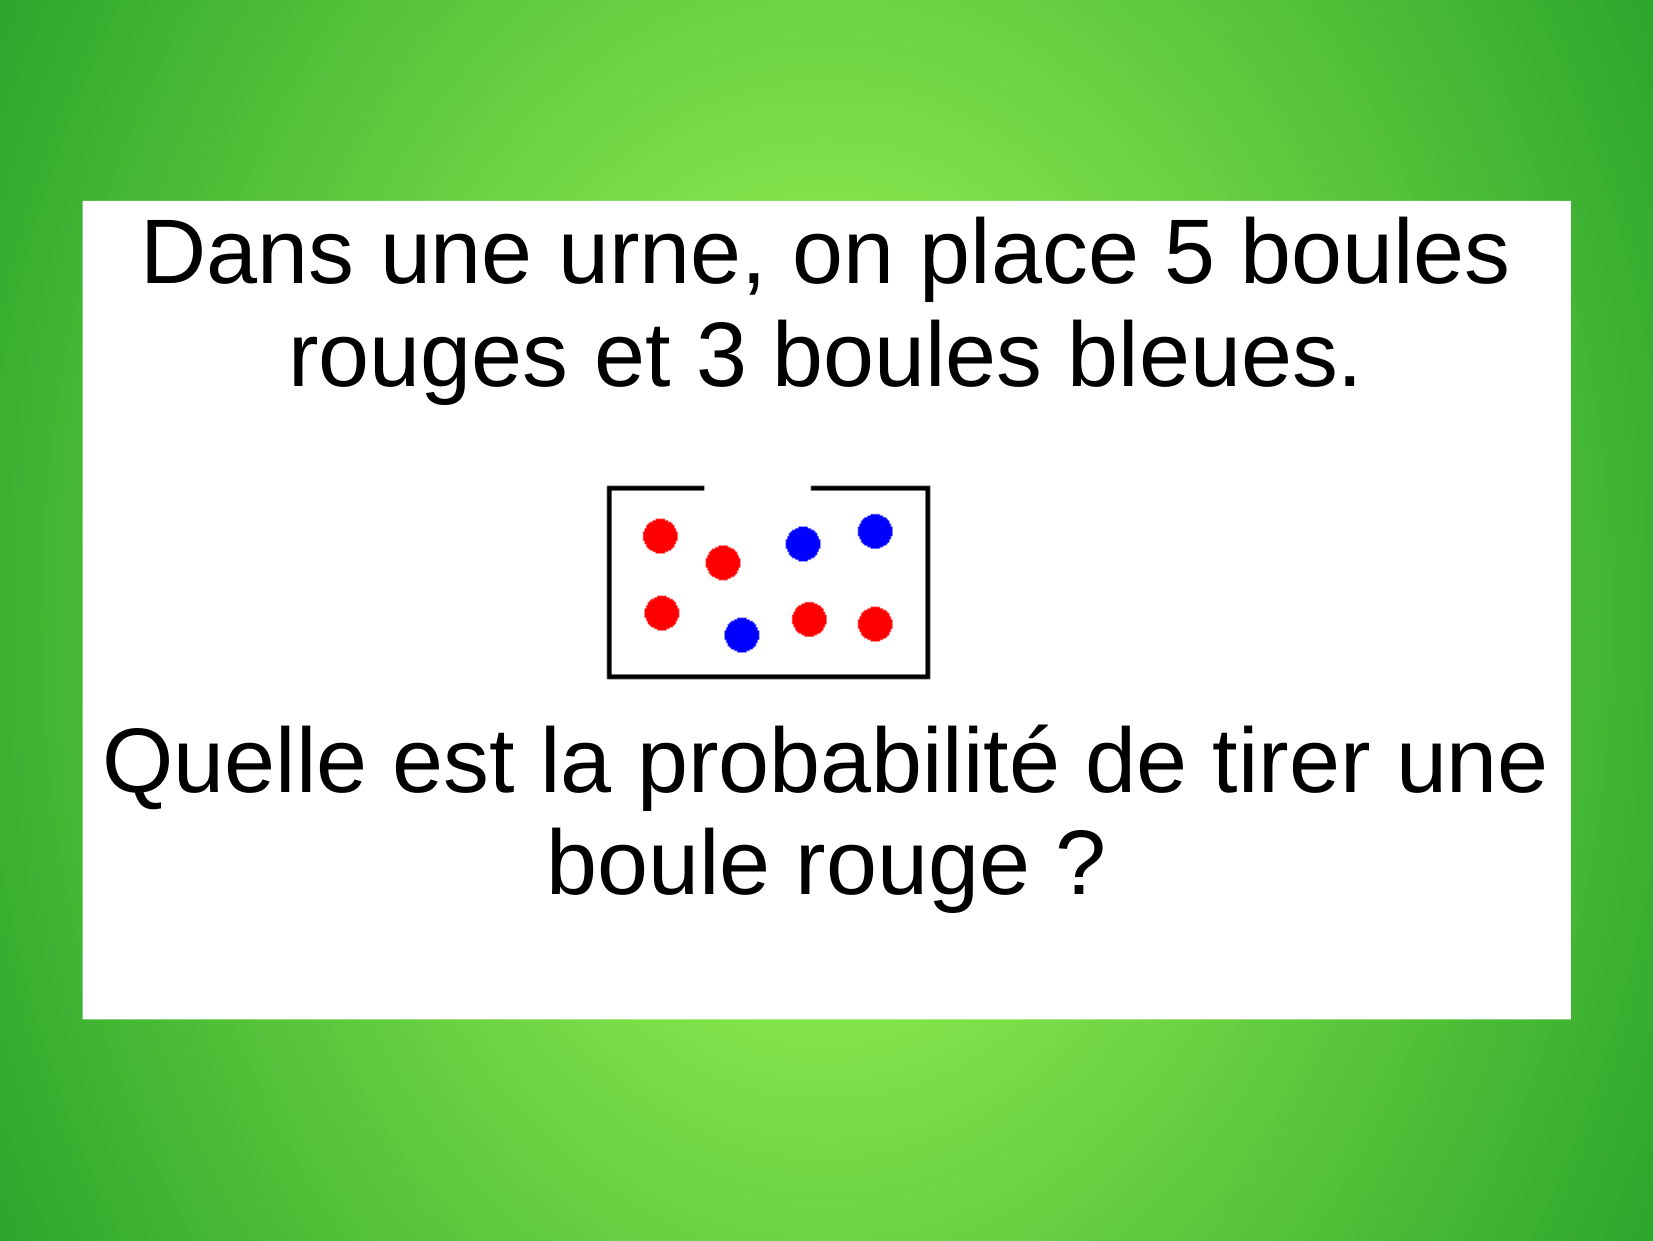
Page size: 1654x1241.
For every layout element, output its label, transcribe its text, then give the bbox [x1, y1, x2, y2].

list Dans une urne, on place 5 boules rouges et 3 boules bleues. Quelle est la probabilité de tirer une boule rouge ? [82, 200, 1571, 1020]
picture [0, 0, 1654, 1241]
